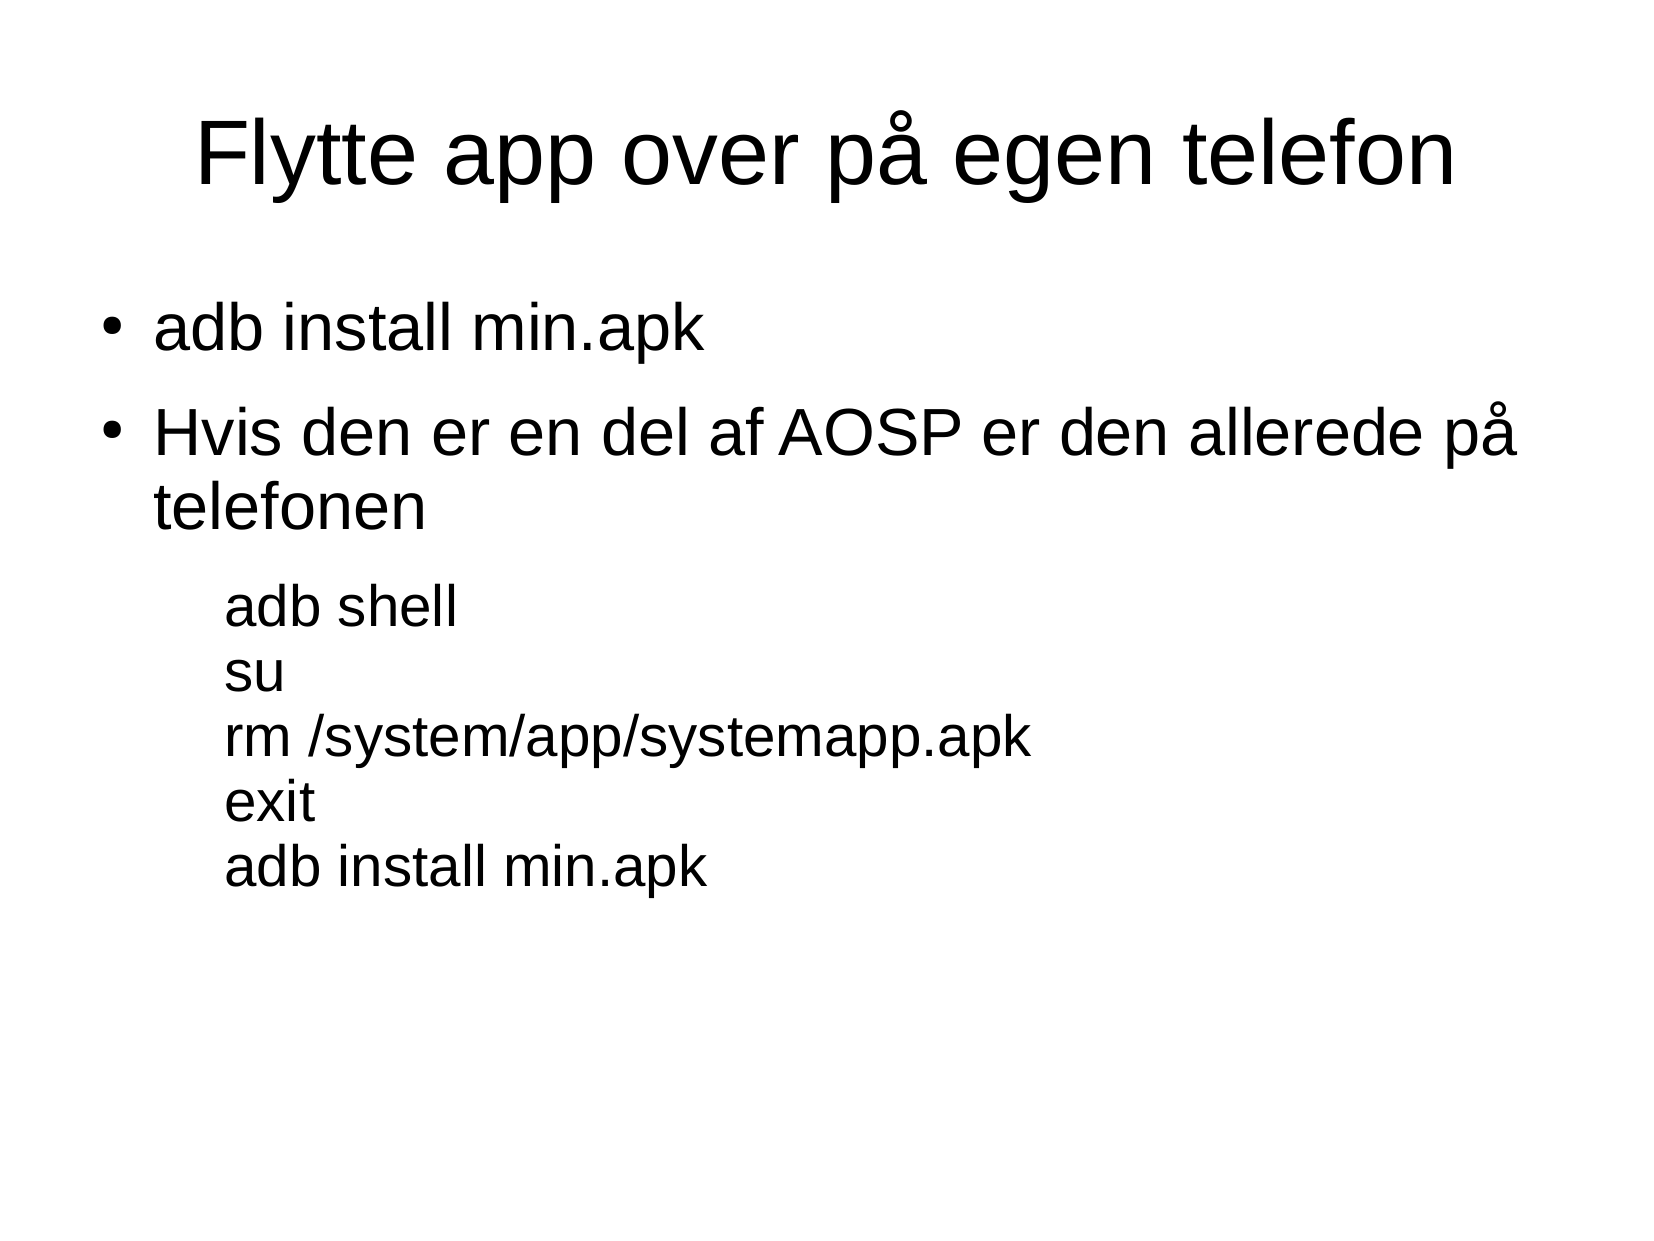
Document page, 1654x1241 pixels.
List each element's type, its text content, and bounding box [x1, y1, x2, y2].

list adb install min.apk Hvis den er en del af AOSP er den allerede på telefonen adb shell su rm /system/app/systemapp.apk exit adb install min.apk [82, 290, 1571, 1109]
title Flytte app over på egen telefon [82, 49, 1571, 257]
